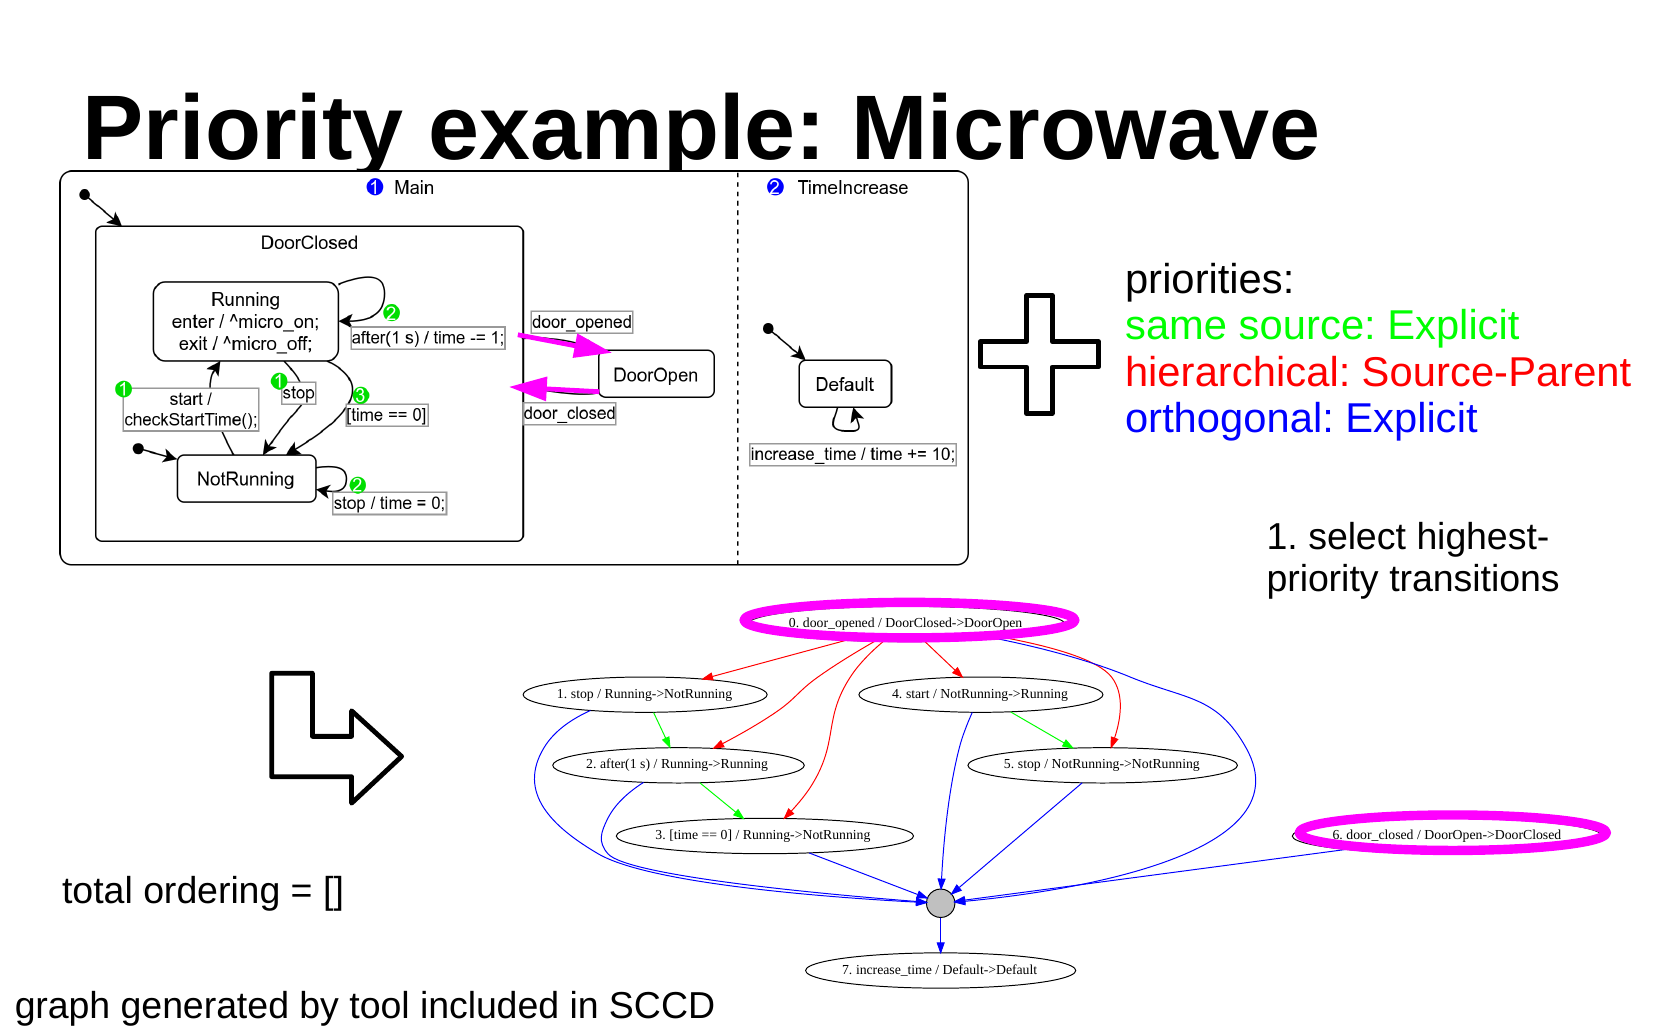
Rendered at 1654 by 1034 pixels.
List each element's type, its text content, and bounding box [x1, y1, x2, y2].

text_box [271, 673, 402, 804]
title Priority example: Microwave [82, 41, 1571, 214]
text_box priorities: same source: Explicit hierarchical: Source-Parent orthogonal: Explicit [1110, 248, 1654, 461]
text_box 1. select highest-priority transitions [1251, 507, 1654, 649]
picture [59, 170, 969, 567]
picture [519, 602, 1607, 993]
text_box graph generated by tool included in SCCD [0, 976, 1465, 1034]
picture [754, 608, 1065, 633]
picture [1308, 820, 1598, 845]
text_box total ordering = [] [47, 862, 426, 920]
